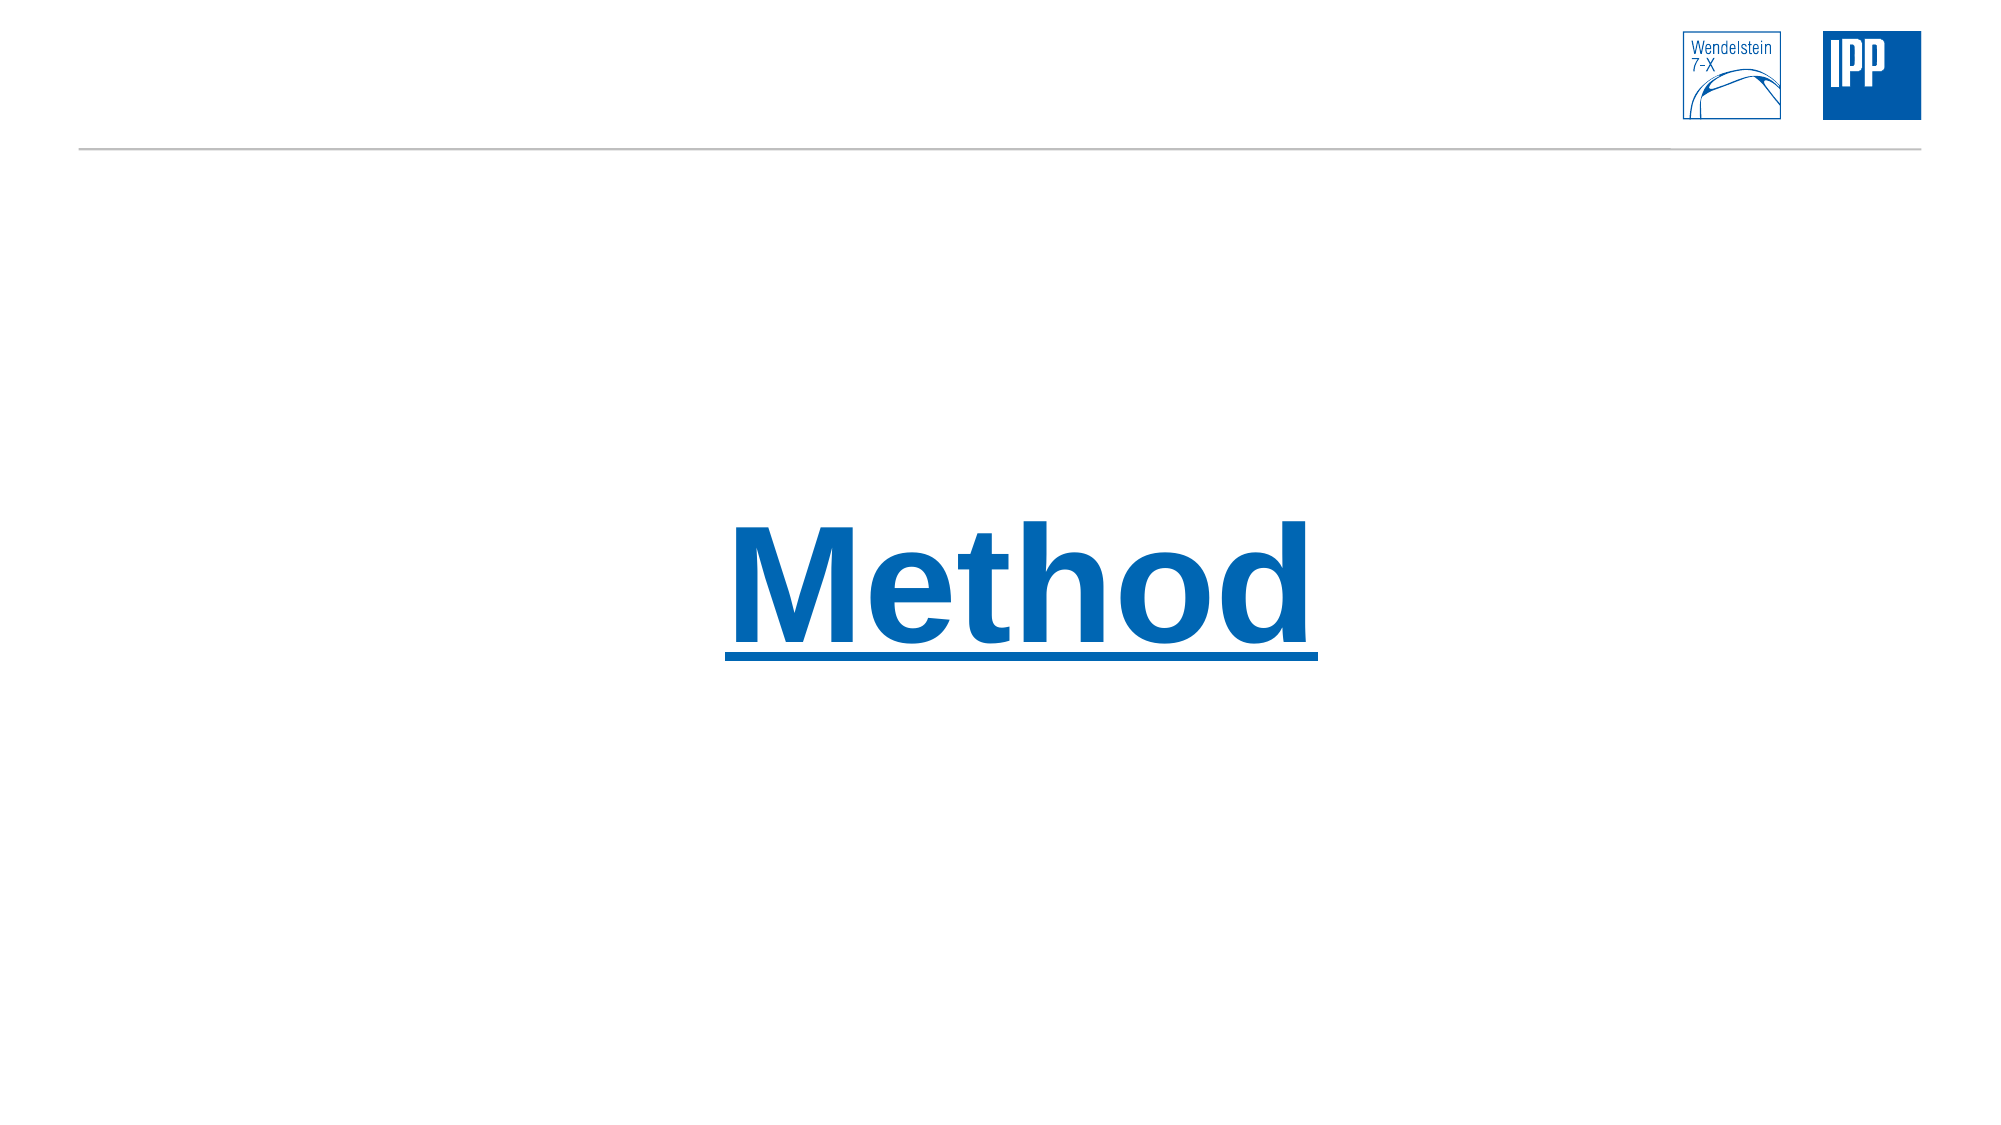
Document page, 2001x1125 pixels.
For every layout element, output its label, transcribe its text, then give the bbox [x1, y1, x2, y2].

text_box Method [543, 484, 1501, 686]
